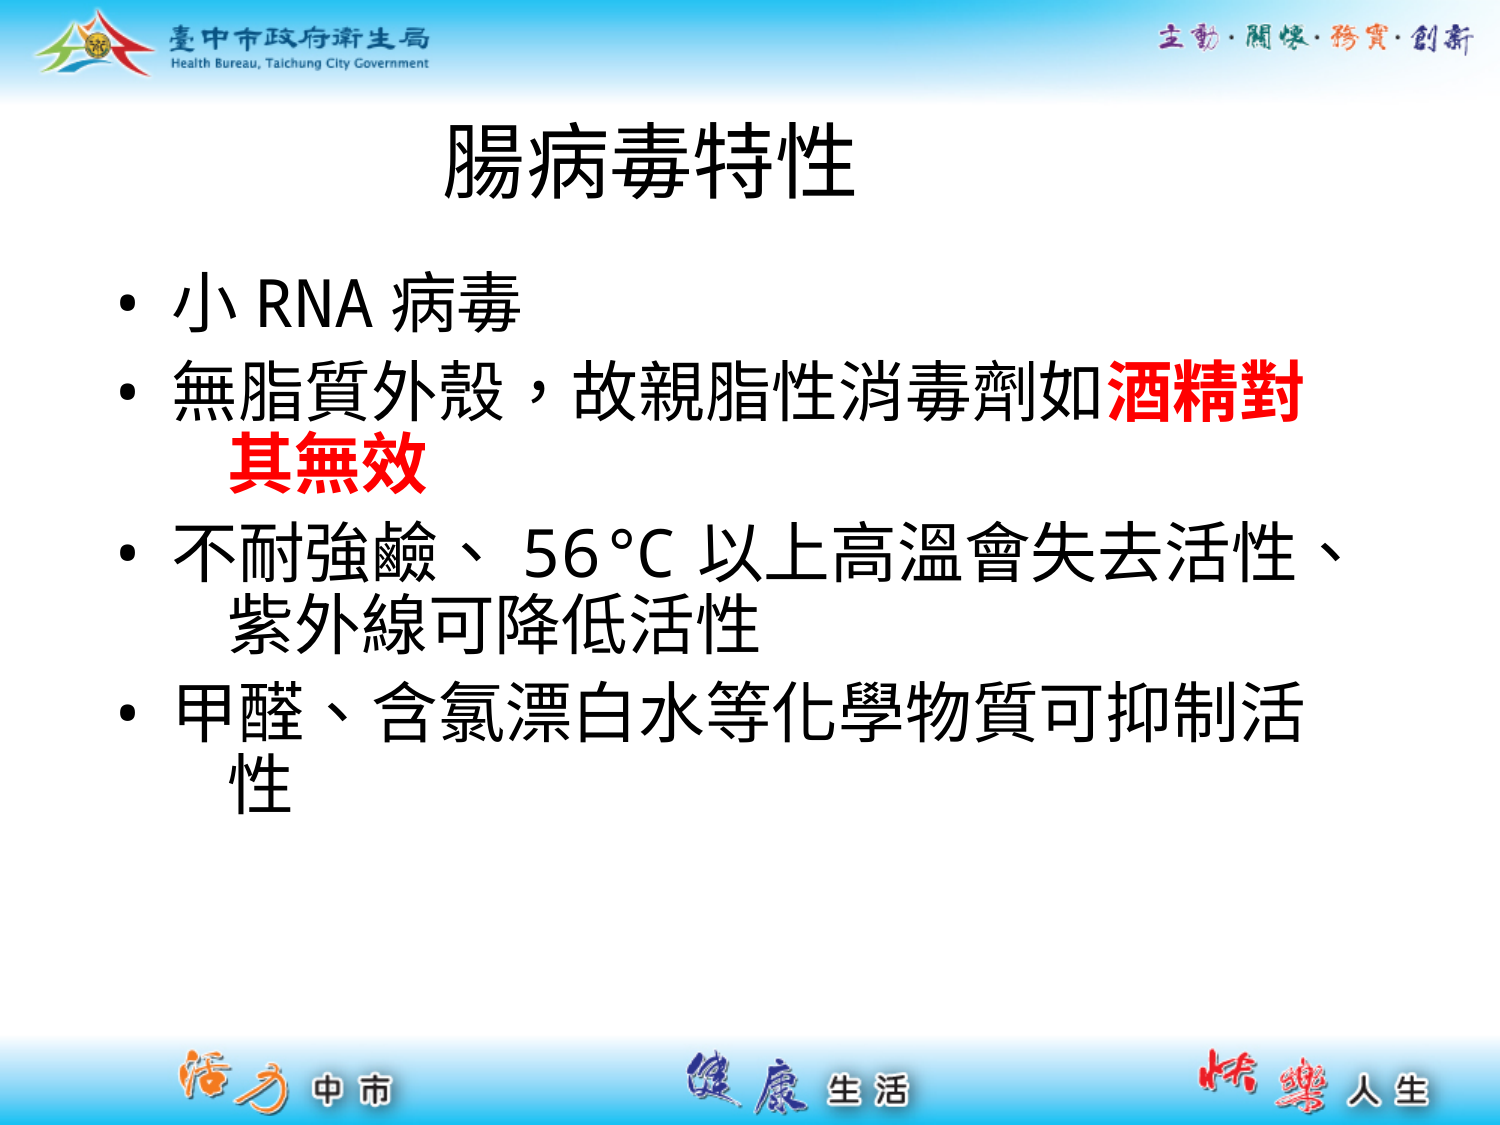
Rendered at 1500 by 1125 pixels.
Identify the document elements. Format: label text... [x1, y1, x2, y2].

list 小RNA病毒 無脂質外殼，故親脂性消毒劑如酒精對其無效 不耐強鹼、56℃以上高溫會失去活性、紫外線可降低活性 甲醛、含氯漂白水等化學物質可抑制活性 [100, 262, 1365, 965]
title 腸病毒特性 [41, 101, 1392, 244]
